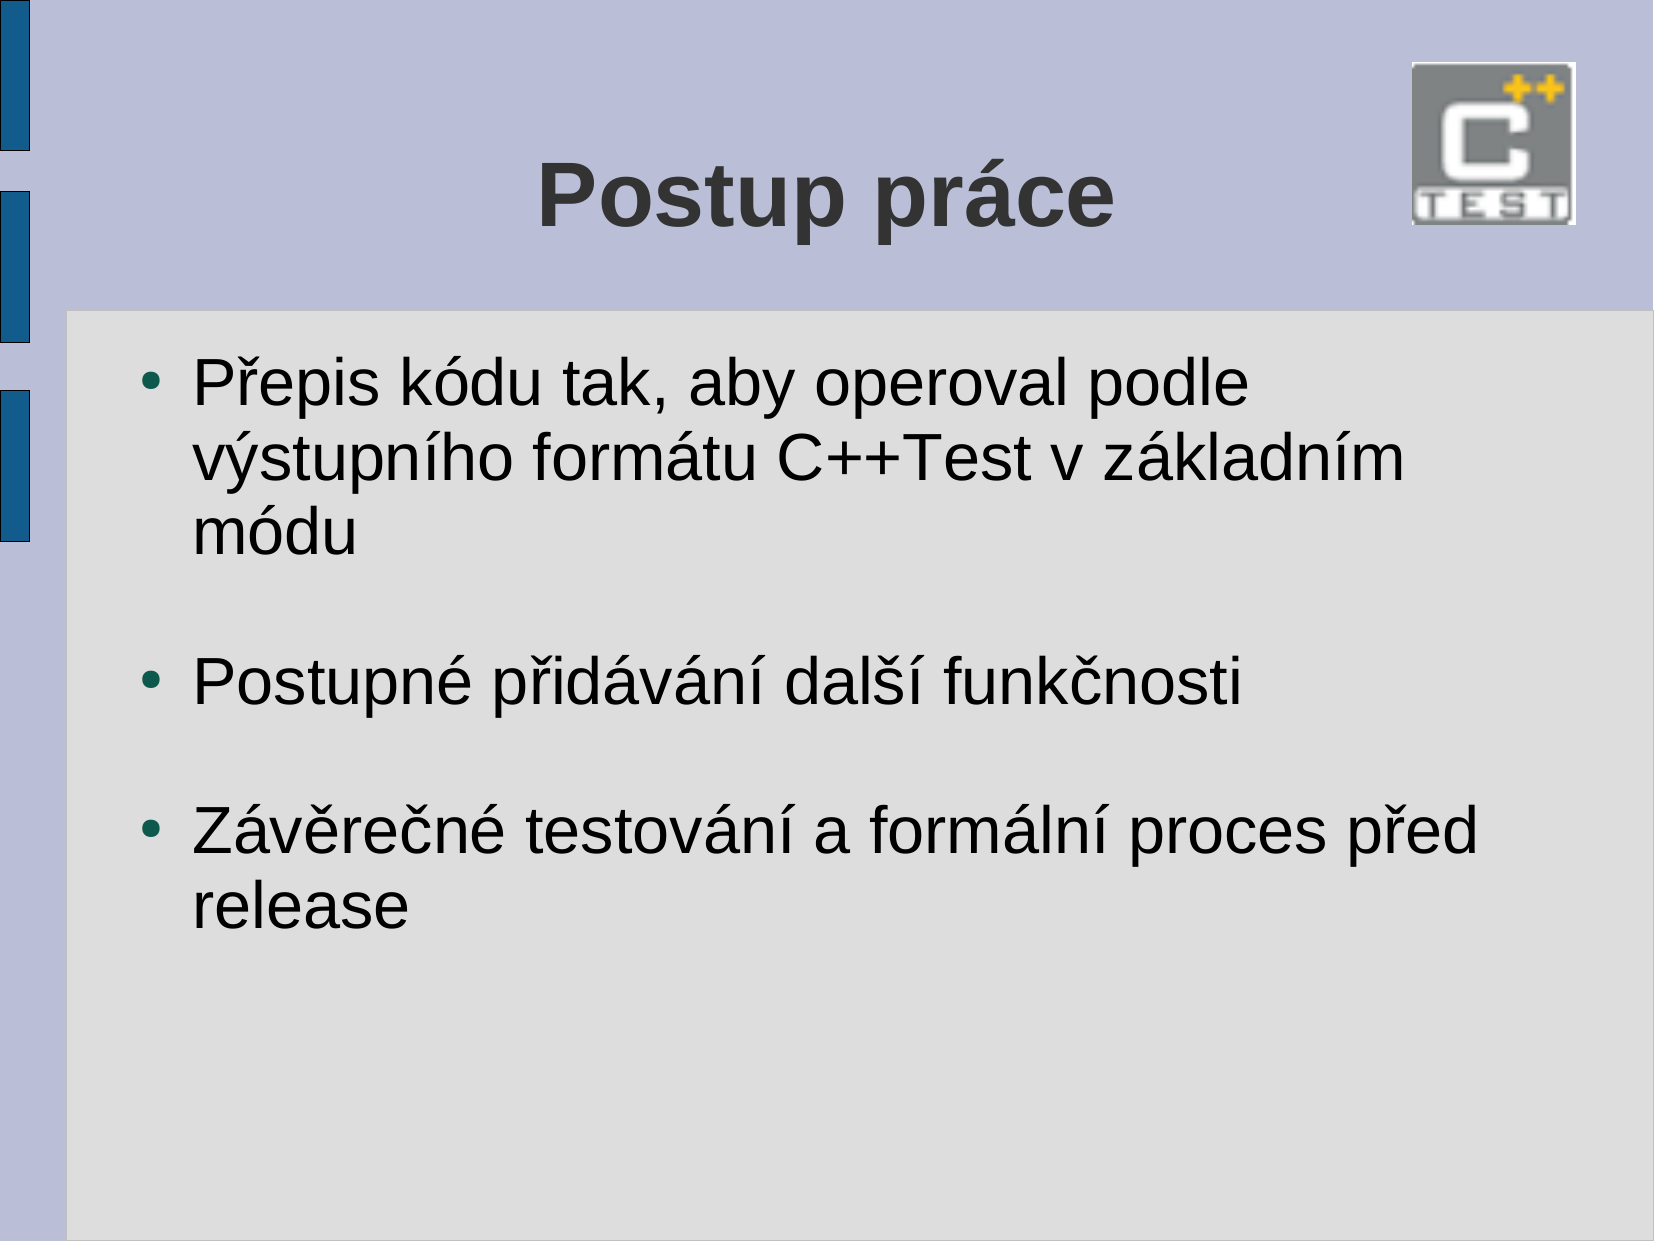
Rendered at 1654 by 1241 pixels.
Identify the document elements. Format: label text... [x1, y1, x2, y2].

picture [1412, 62, 1576, 226]
title Postup práce [121, 98, 1534, 291]
list Přepis kódu tak, aby operoval podle výstupního formátu C++Test v základním módu Postupné přidávání další funkčnosti Závěrečné testování a formální proces před release [121, 344, 1534, 1112]
